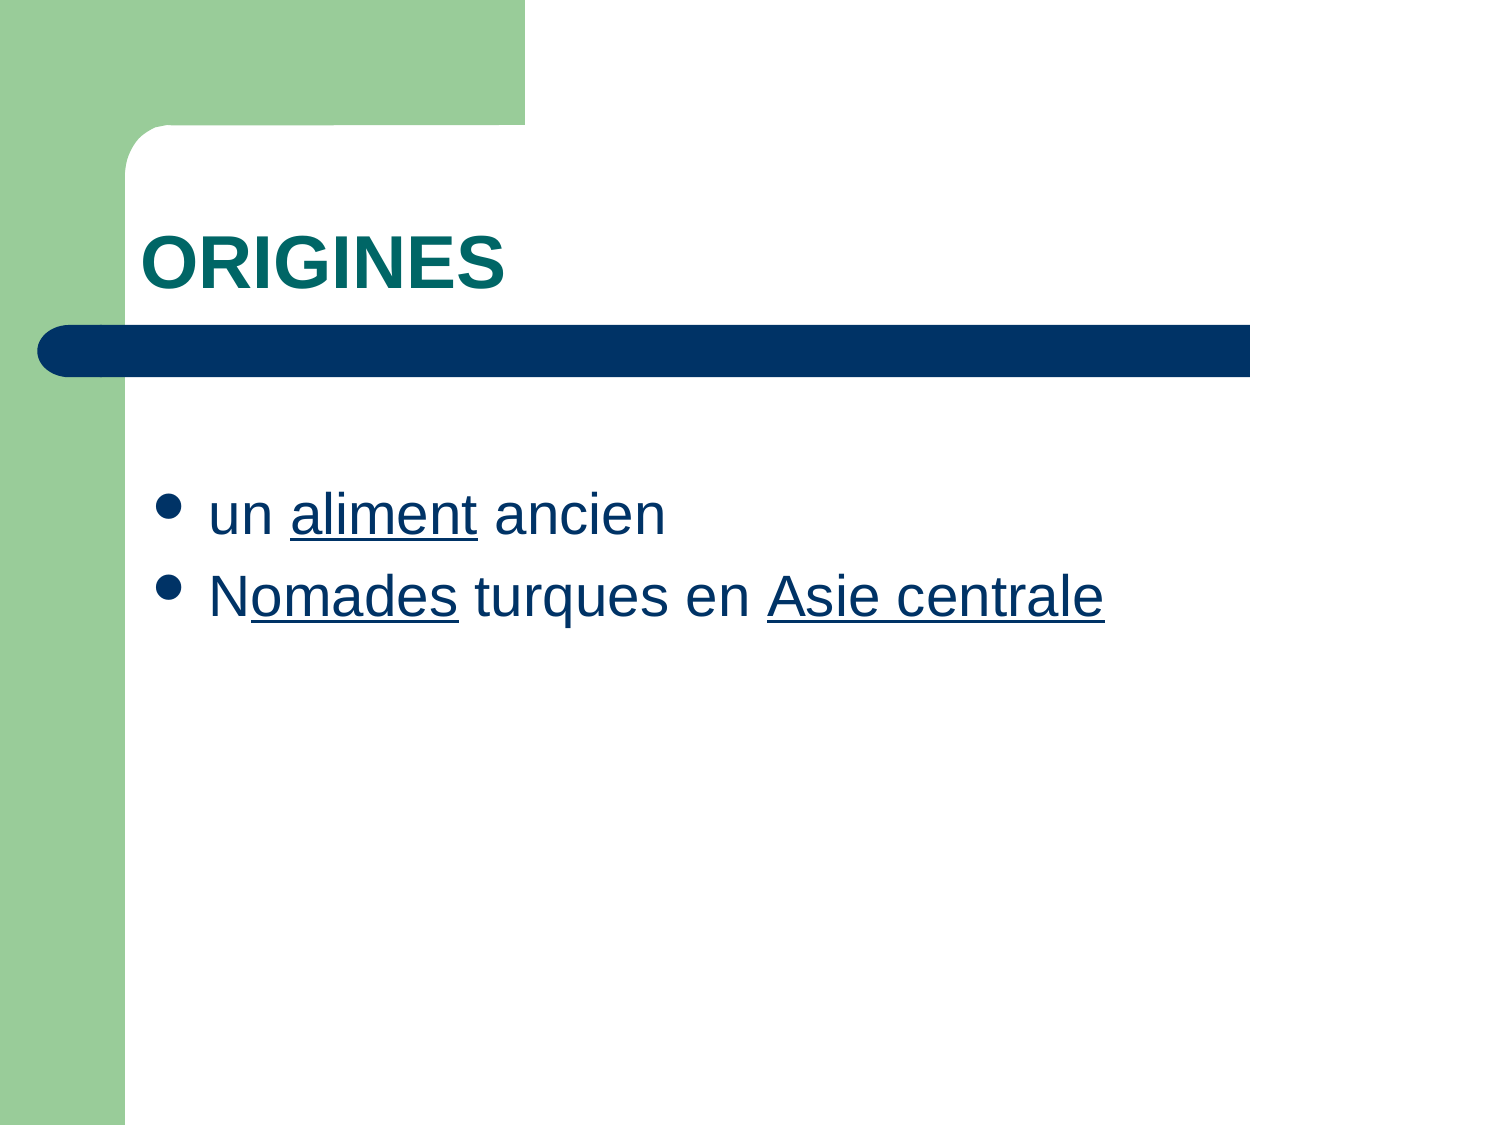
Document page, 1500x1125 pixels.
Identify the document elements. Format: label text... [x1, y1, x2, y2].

list un aliment ancien Nomades turques en Asie centrale [137, 387, 1400, 999]
title ORIGINES [125, 125, 1425, 313]
